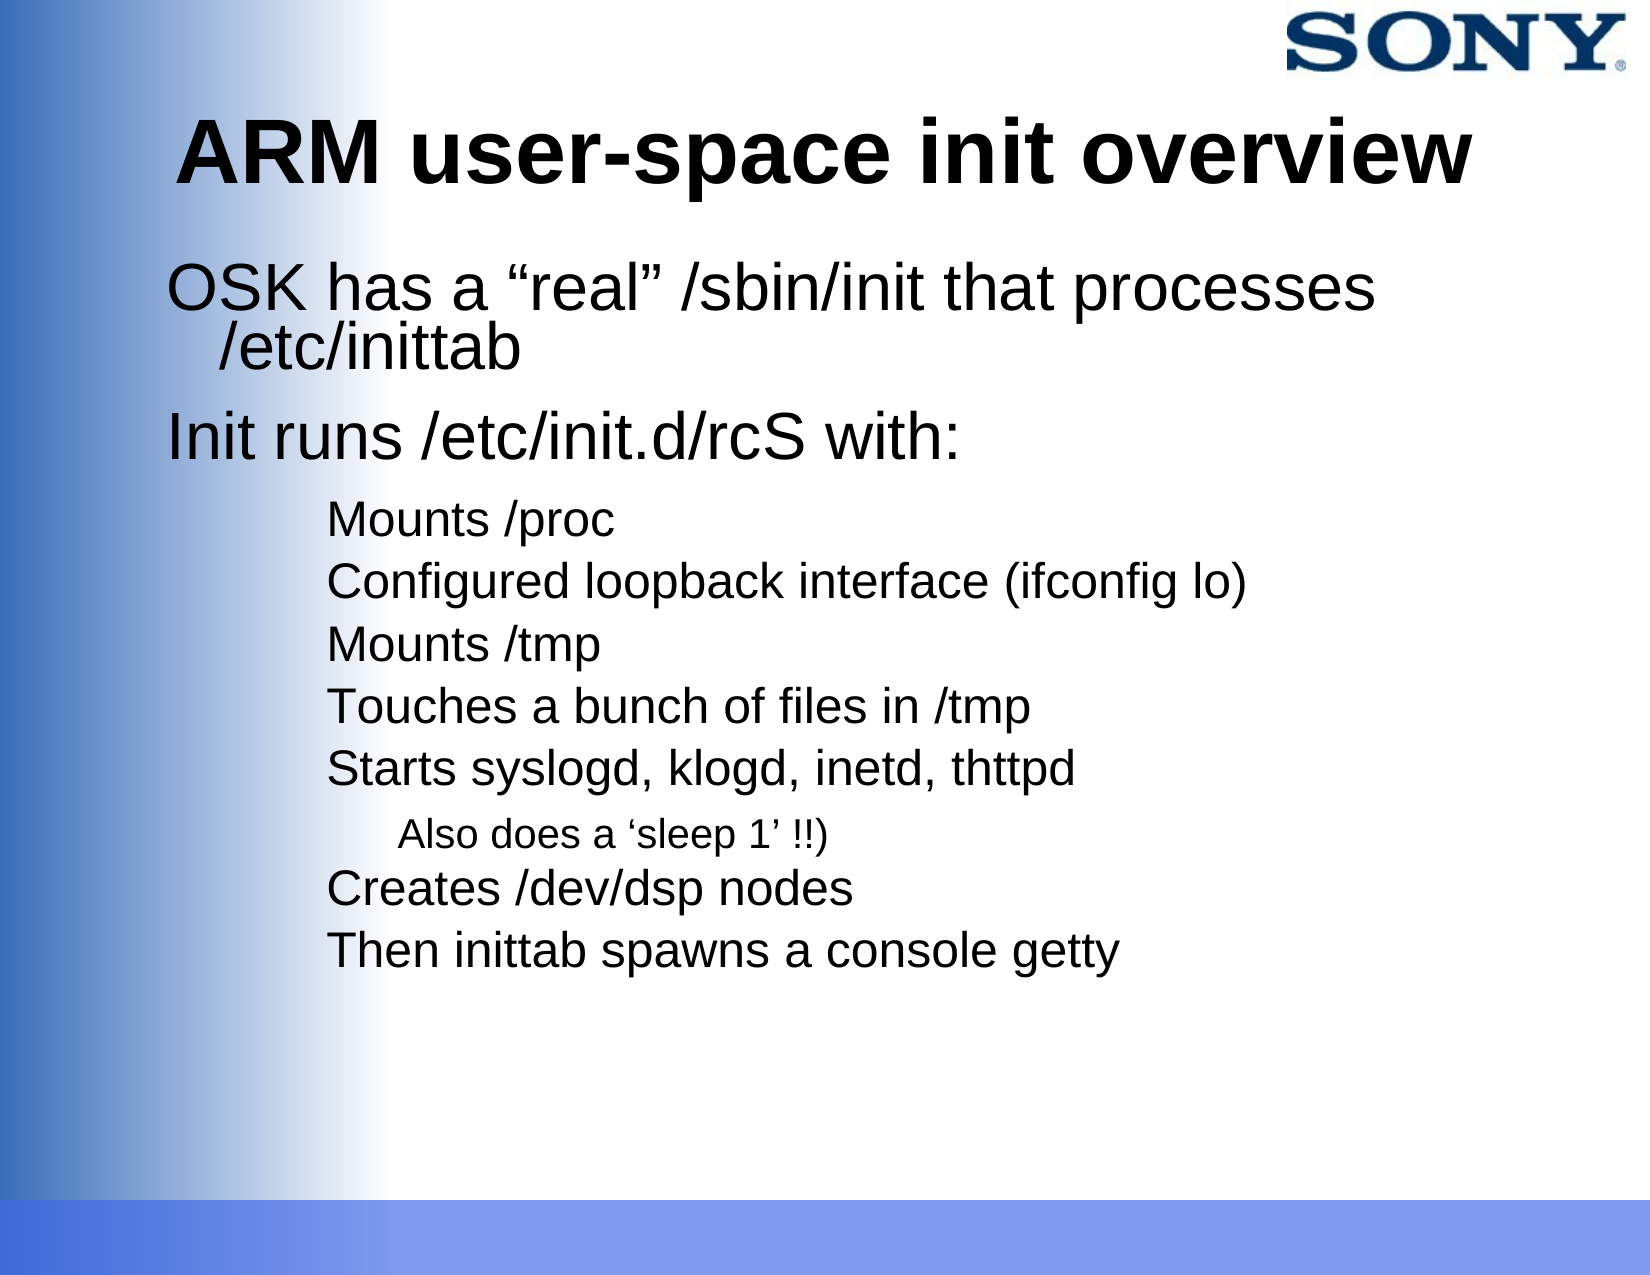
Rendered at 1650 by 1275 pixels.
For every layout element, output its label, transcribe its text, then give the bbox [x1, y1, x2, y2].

list OSK has a “real” /sbin/init that processes /etc/inittab Init runs /etc/init.d/rcS with: Mounts /proc Configured loopback interface (ifconfig lo) Mounts /tmp Touches a bunch of files in /tmp Starts syslogd, klogd, inetd, thttpd Also does a ‘sleep 1’ !!)‏ Creates /dev/dsp nodes Then inittab spawns a console getty [149, 262, 1499, 1188]
title ARM user-space init overview [149, 74, 1499, 250]
picture [1287, 0, 1626, 80]
